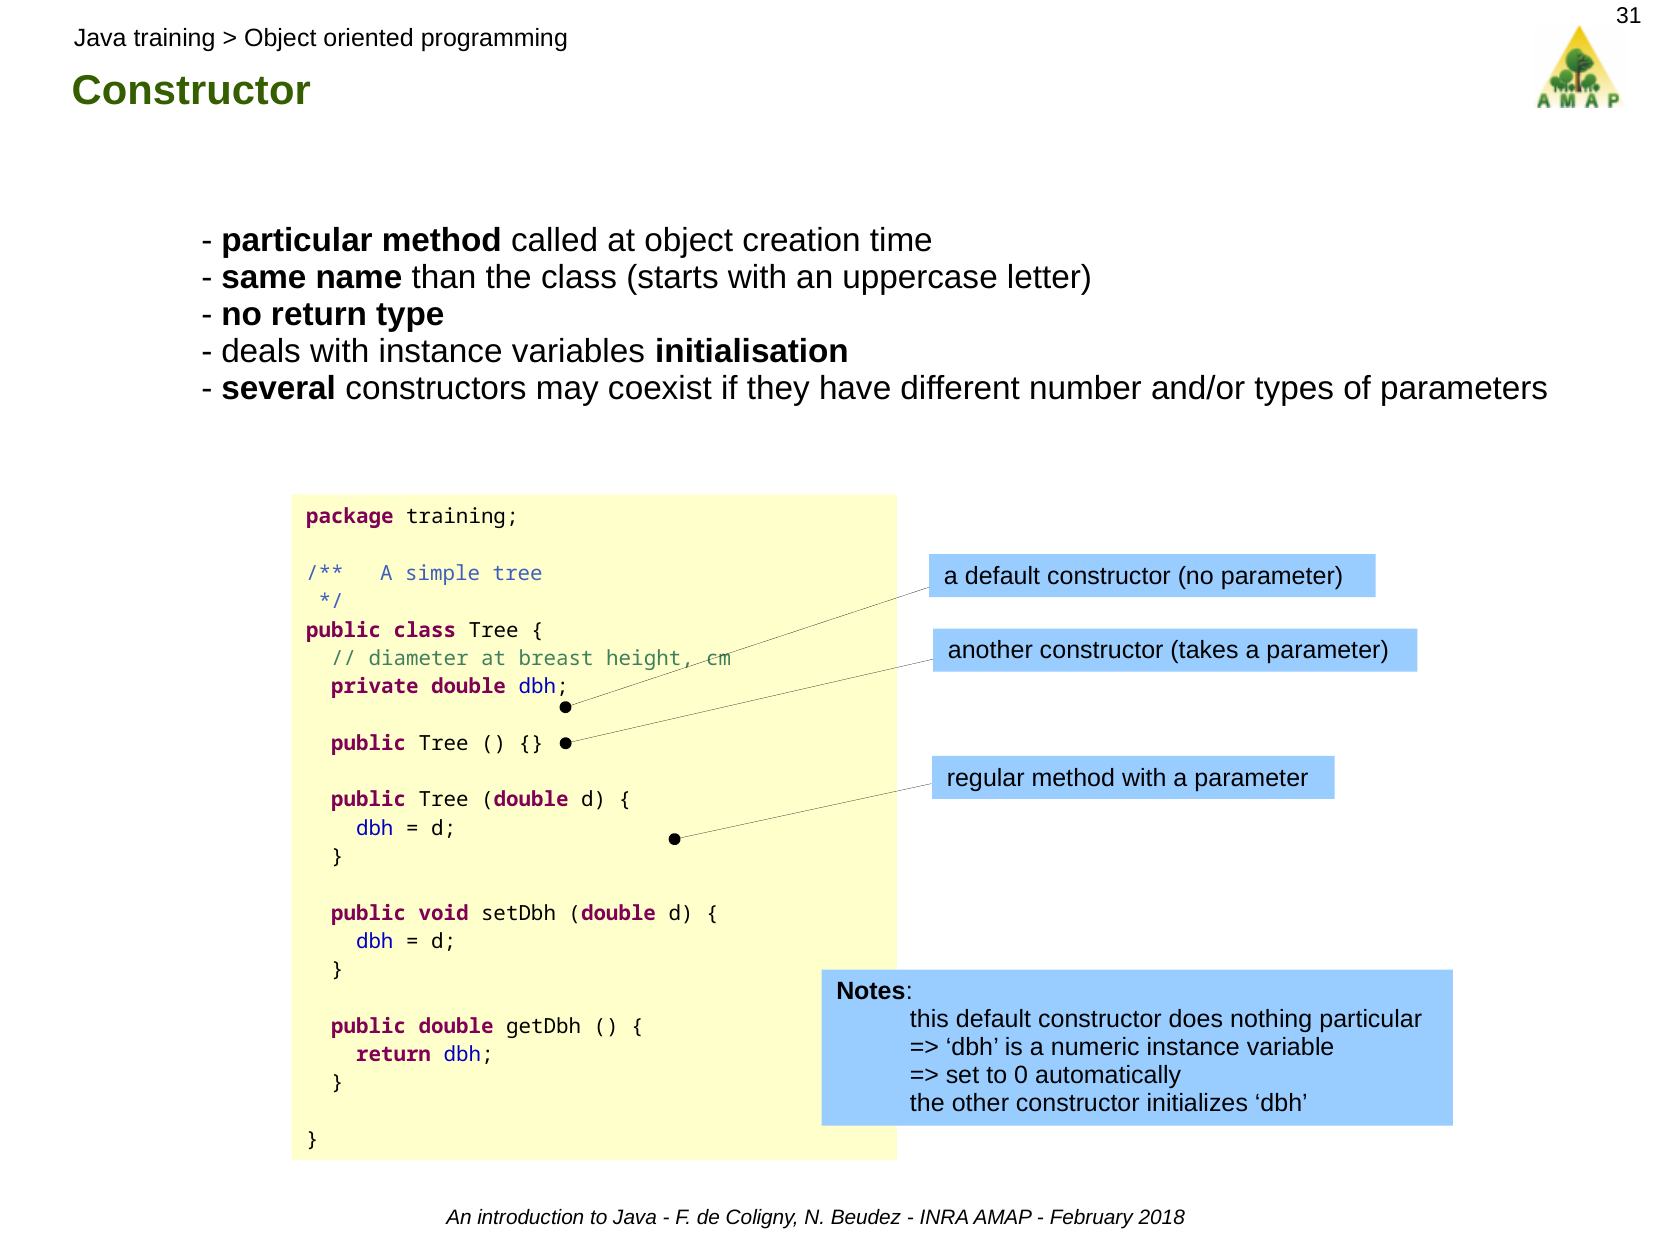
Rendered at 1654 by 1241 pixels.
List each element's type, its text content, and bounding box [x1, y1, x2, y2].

text_box Notes: this default constructor does nothing particular => ‘dbh’ is a numeric instance variable => set to 0 automatically the other constructor initializes ‘dbh’ [821, 969, 1453, 1126]
text_box a default constructor (no parameter) [929, 554, 1376, 598]
text_box package training; /** A simple tree */ public class Tree { // diameter at breast height, cm private double dbh; public Tree () {} public Tree (double d) { dbh = d; } public void setDbh (double d) { dbh = d; } public double getDbh () { return dbh; } } [291, 494, 897, 1073]
text_box regular method with a parameter [932, 755, 1335, 799]
text_box - particular method called at object creation time - same name than the class (starts with an uppercase letter) - no return type - deals with instance variables initialisation - several constructors may coexist if they have different number and/or types of parameters [186, 214, 1580, 452]
picture [1533, 25, 1627, 108]
text_box Java training > Object oriented programming [59, 16, 1004, 60]
text_box another constructor (takes a parameter) [933, 628, 1418, 672]
text_box Constructor [56, 59, 1120, 121]
